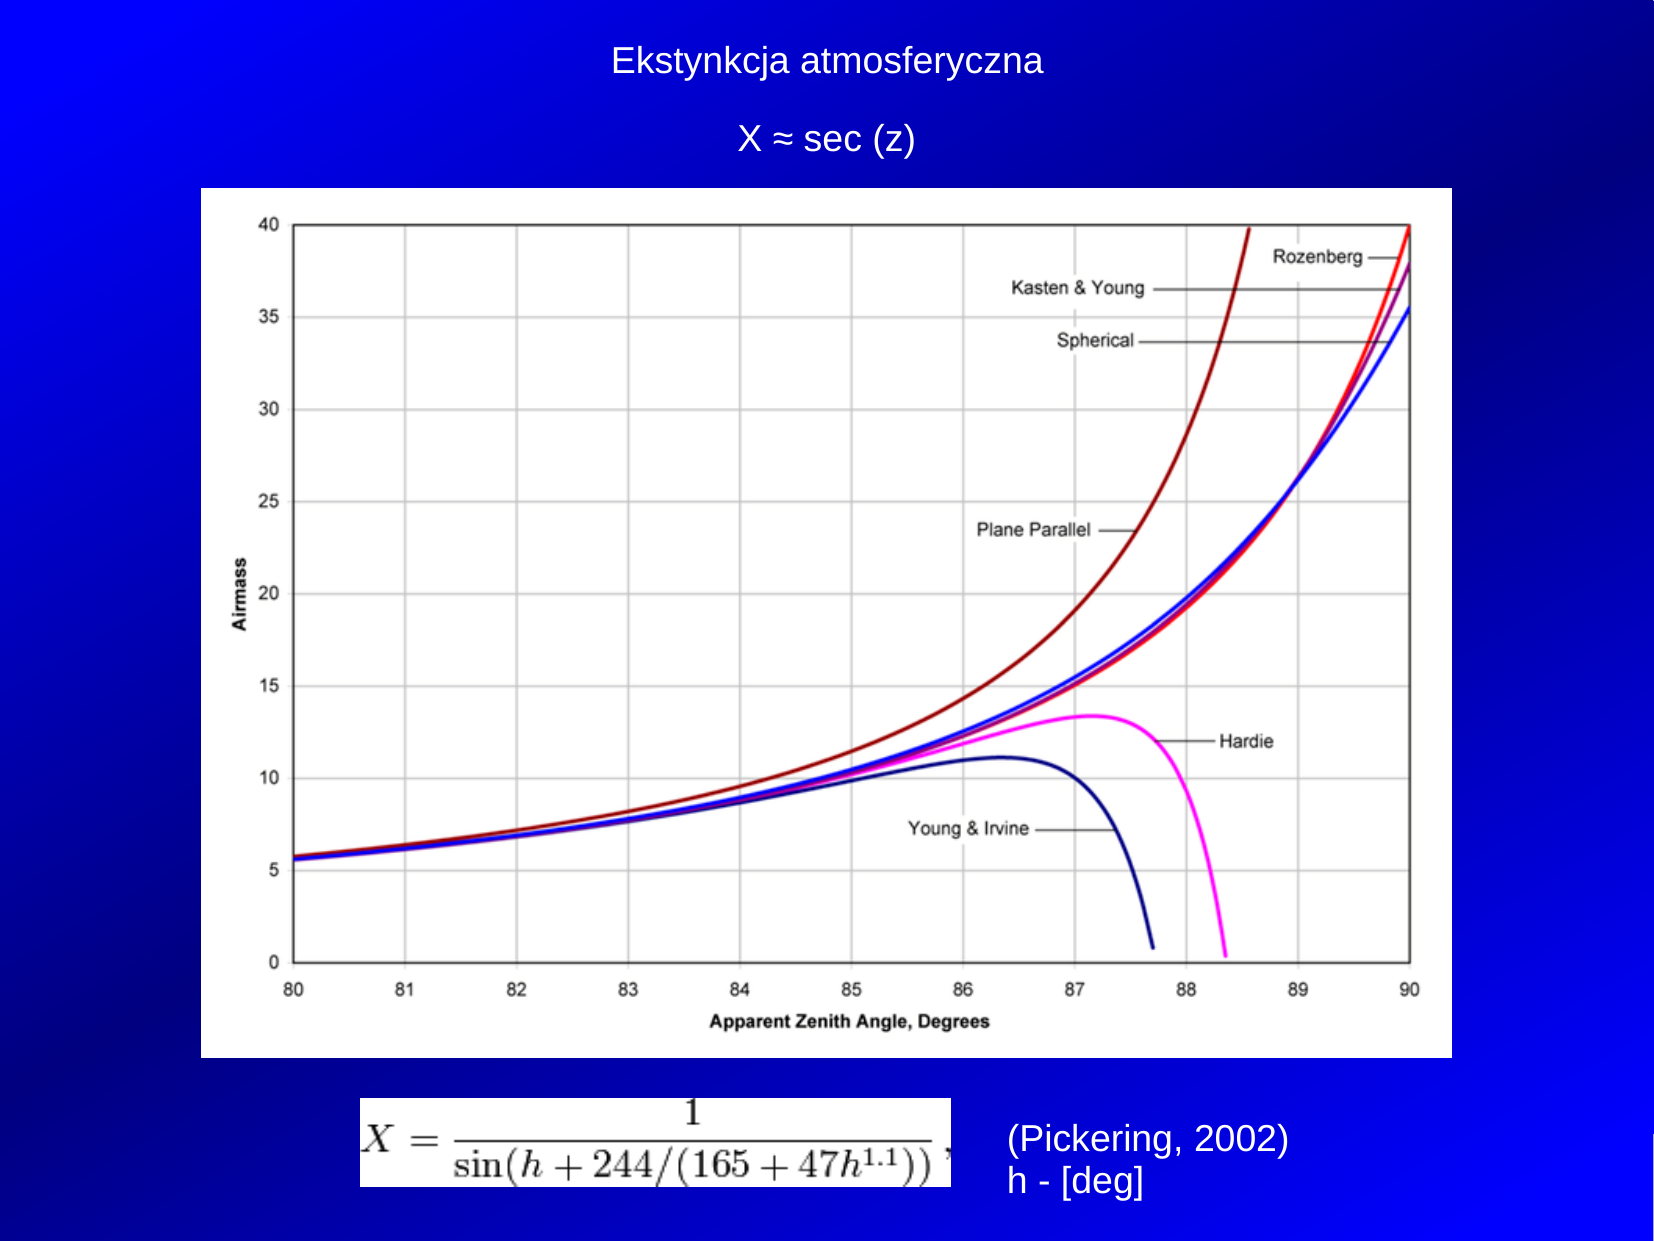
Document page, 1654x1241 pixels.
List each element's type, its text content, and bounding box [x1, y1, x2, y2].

text_box (Pickering, 2002) h - [deg] [992, 1110, 1305, 1210]
picture [360, 1098, 951, 1188]
text_box X ≈ sec (z) [722, 110, 932, 168]
picture [201, 188, 1452, 1058]
text_box Ekstynkcja atmosferyczna [596, 31, 1059, 89]
